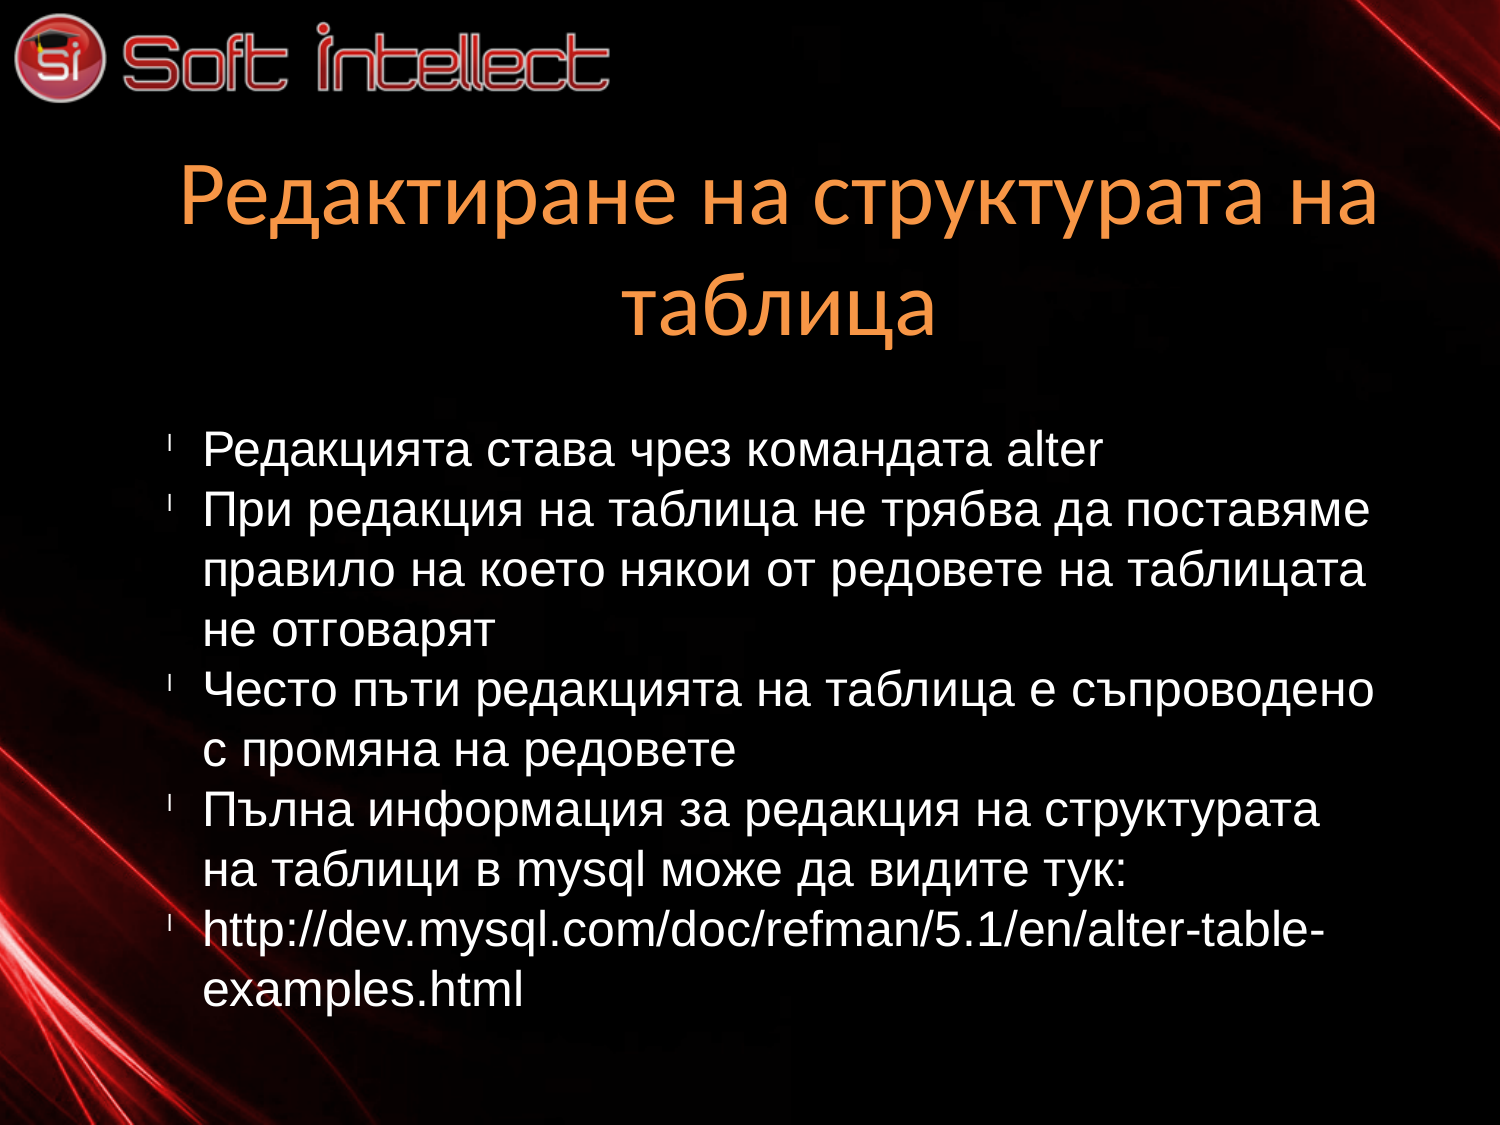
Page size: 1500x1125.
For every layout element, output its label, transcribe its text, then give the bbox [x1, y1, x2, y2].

text_box Редактиране на структурата на таблица [105, 149, 1455, 337]
picture [0, 0, 1500, 1125]
text_box Редакцията става чрез командата alter При редакция на таблица не трябва да поставяме правило на което някои от редовете на таблицата не отговарят Често пъти редакцията на таблица е съпроводено с промяна на редовете Пълна информация за редакция на структурата на таблици в mysql може да видите тук: http://dev.mysql.com/doc/refman/5.1/en/alter-table-examples.html [151, 408, 1402, 1125]
